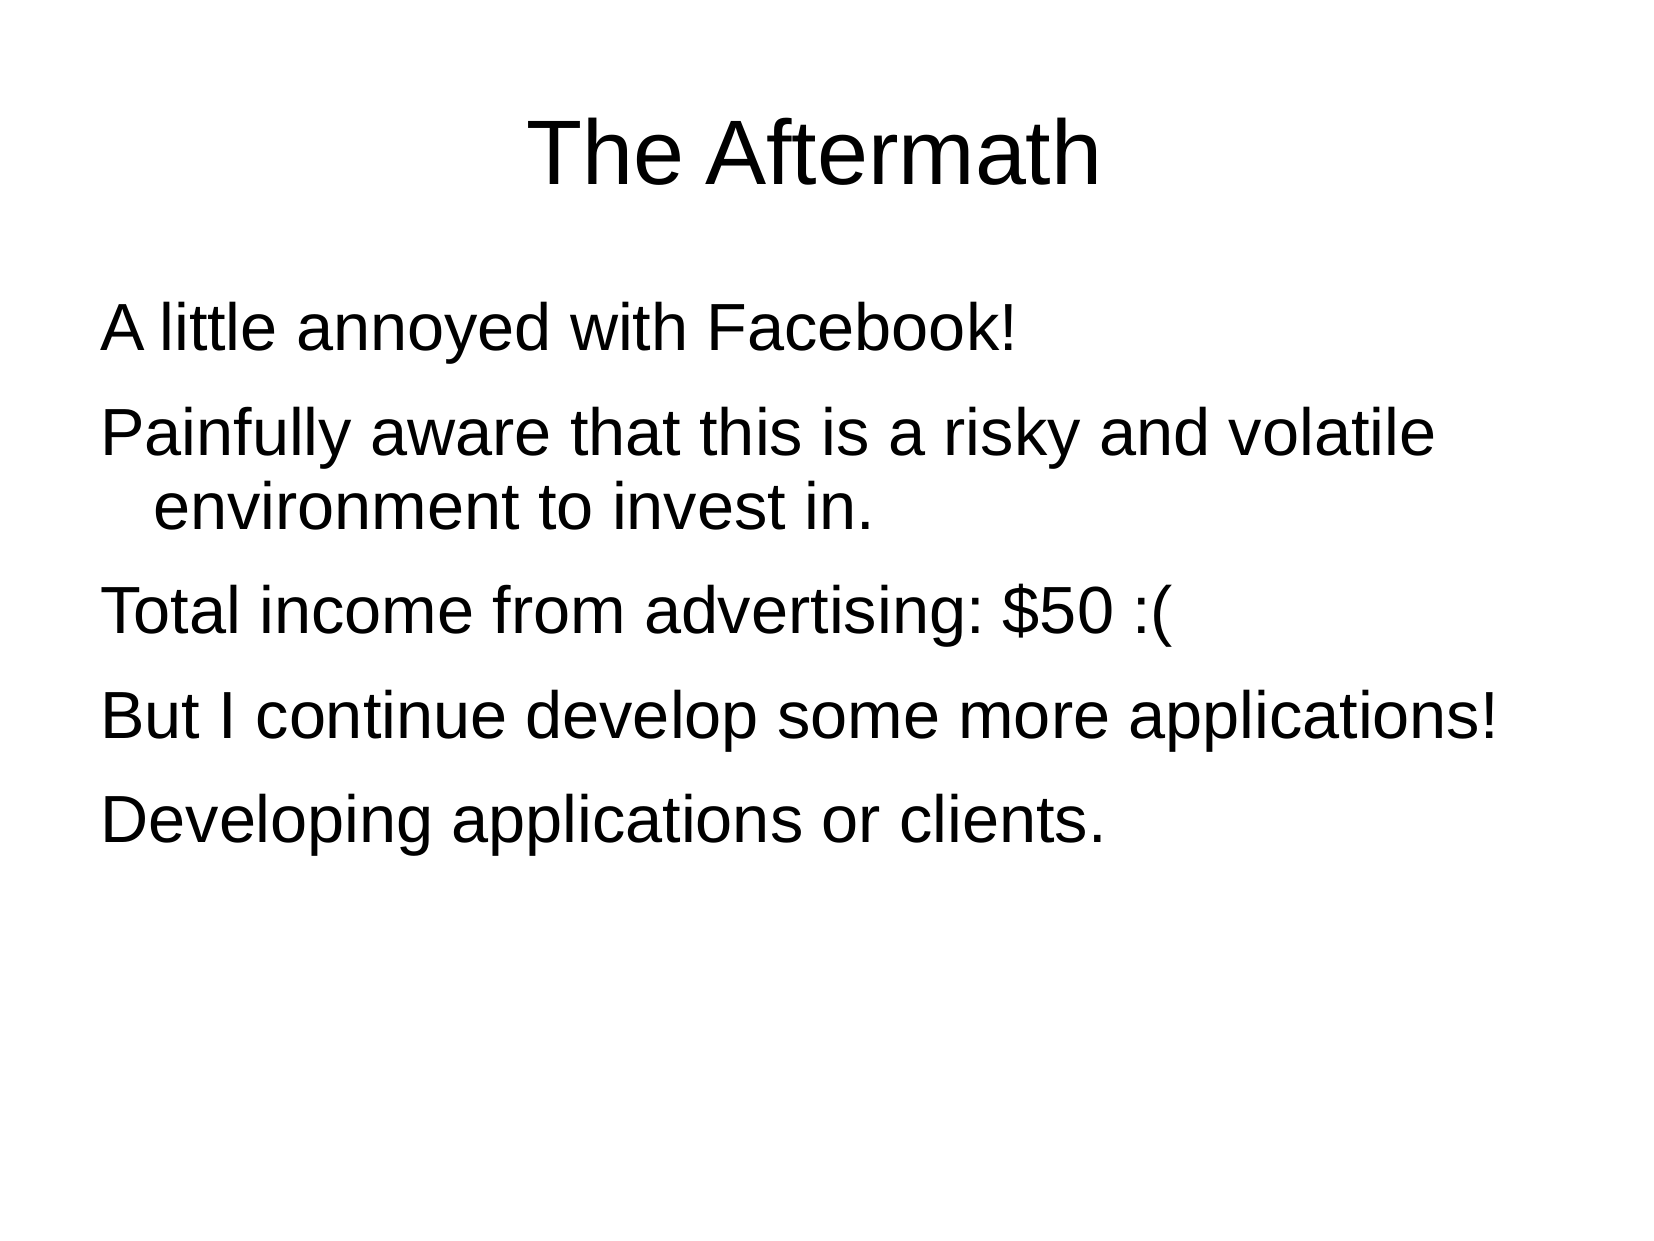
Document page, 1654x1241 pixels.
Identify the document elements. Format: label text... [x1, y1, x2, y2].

list A little annoyed with Facebook! Painfully aware that this is a risky and volatile environment to invest in. Total income from advertising: $50 :( But I continue develop some more applications! Developing applications or clients. [82, 290, 1571, 1094]
title The Aftermath [82, 56, 1571, 250]
